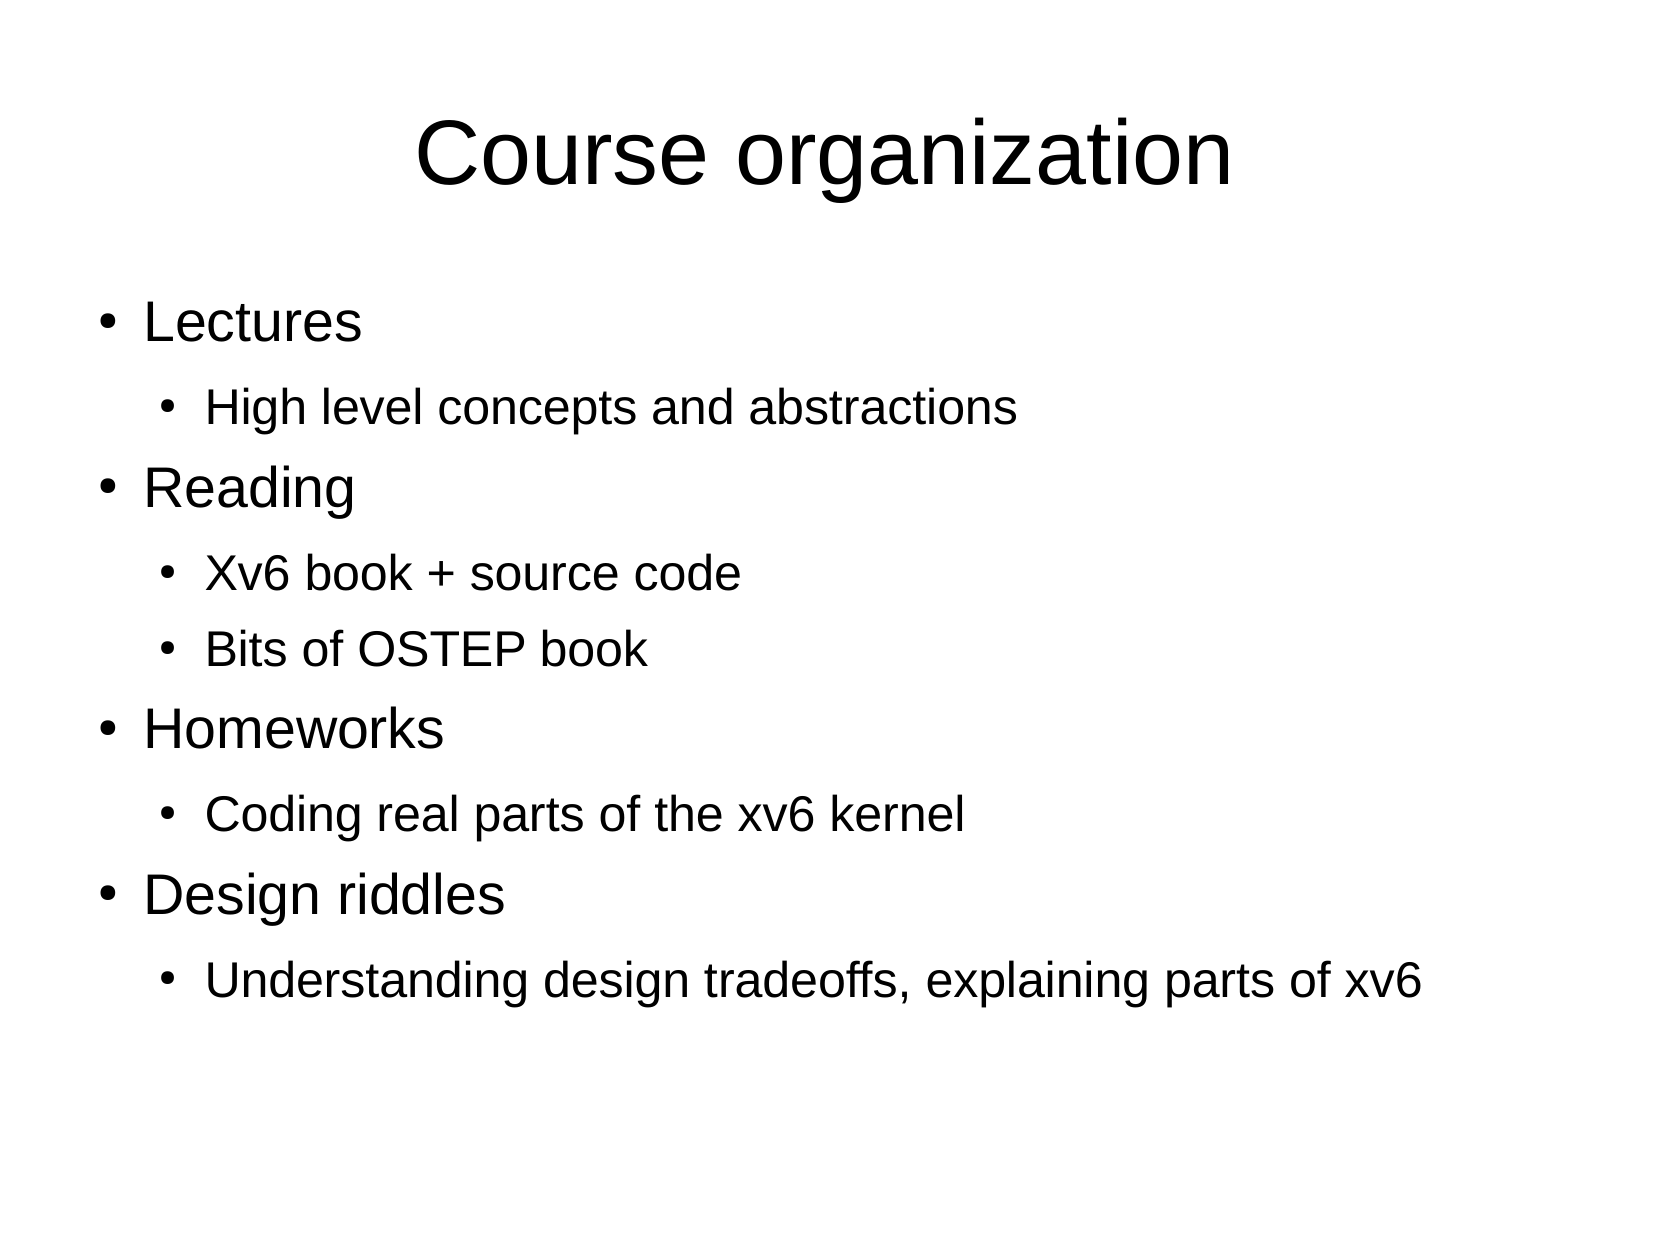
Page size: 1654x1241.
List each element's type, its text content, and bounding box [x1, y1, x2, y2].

title Course organization [82, 49, 1571, 257]
list Lectures High level concepts and abstractions Reading Xv6 book + source code Bits of OSTEP book Homeworks Coding real parts of the xv6 kernel Design riddles Understanding design tradeoffs, explaining parts of xv6 [82, 290, 1571, 1010]
